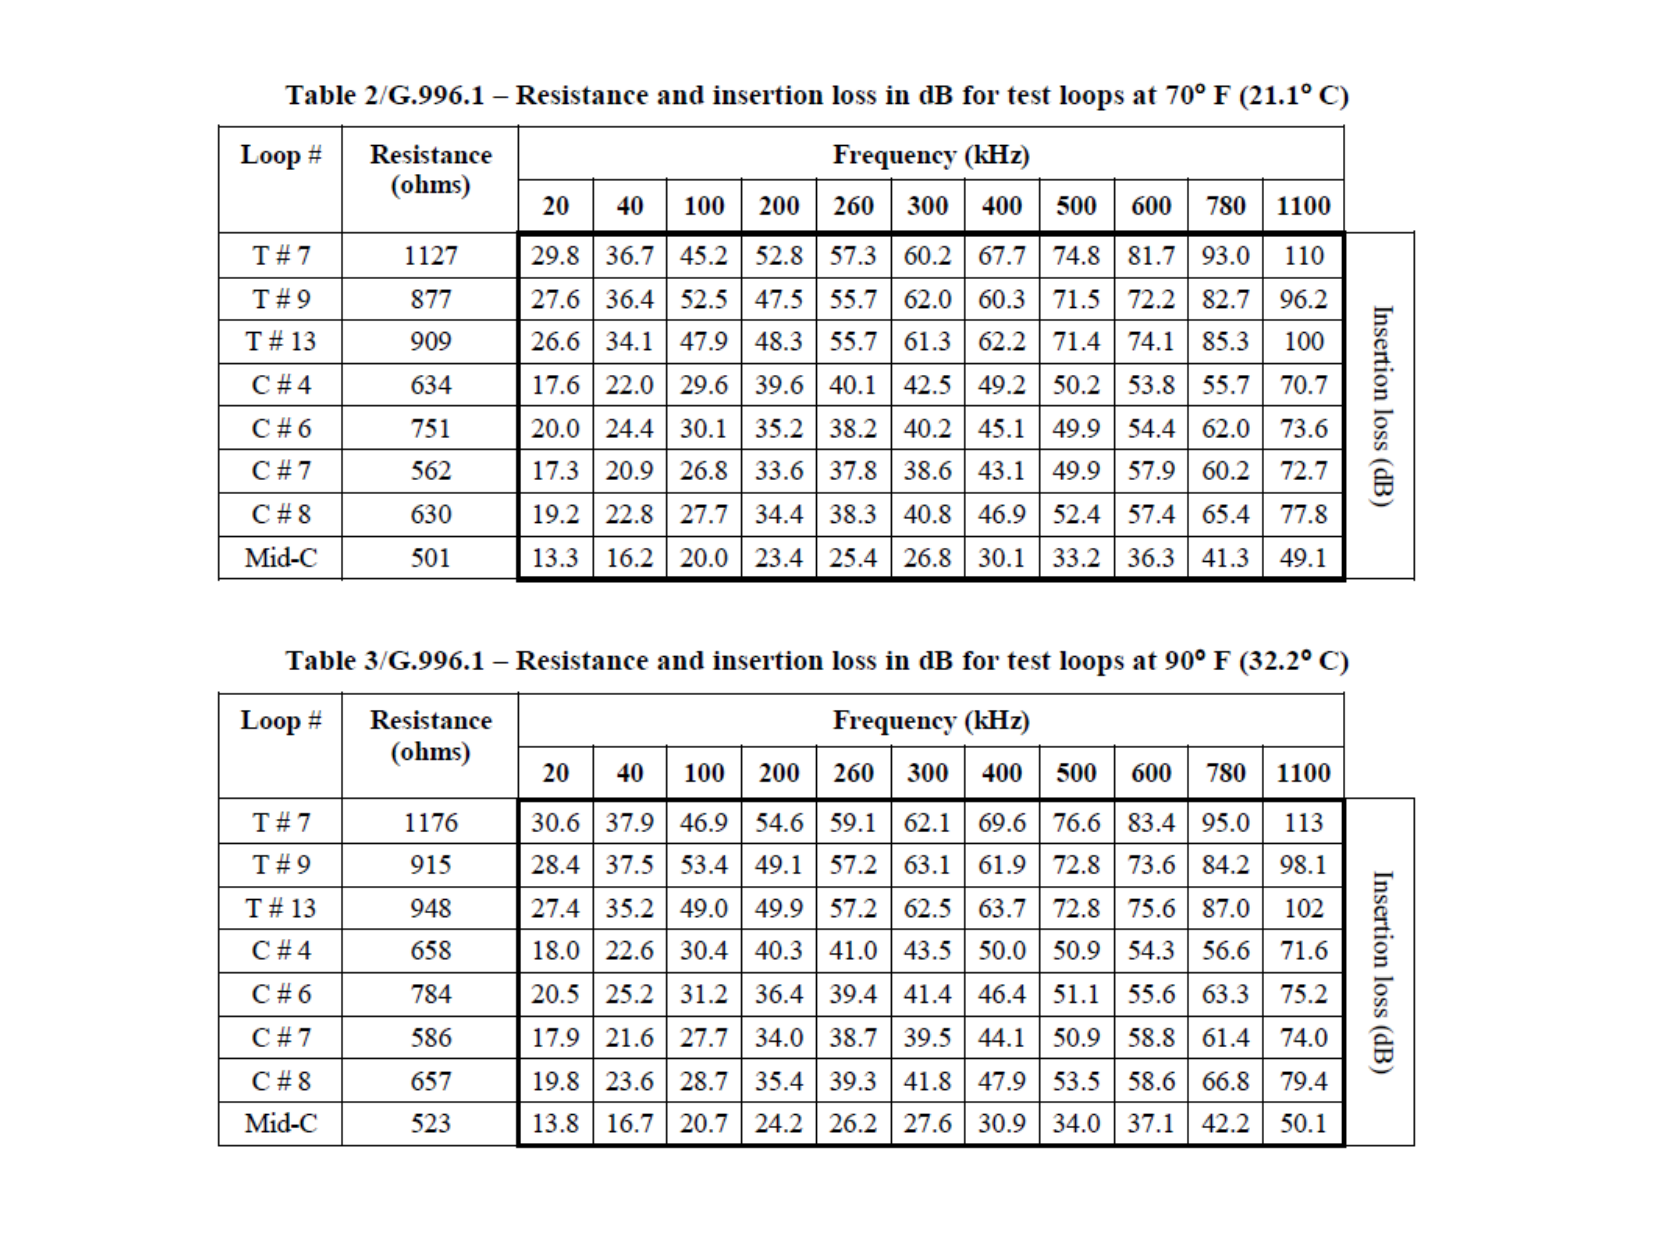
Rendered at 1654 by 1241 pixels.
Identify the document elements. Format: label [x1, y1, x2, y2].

picture [187, 64, 1470, 1181]
